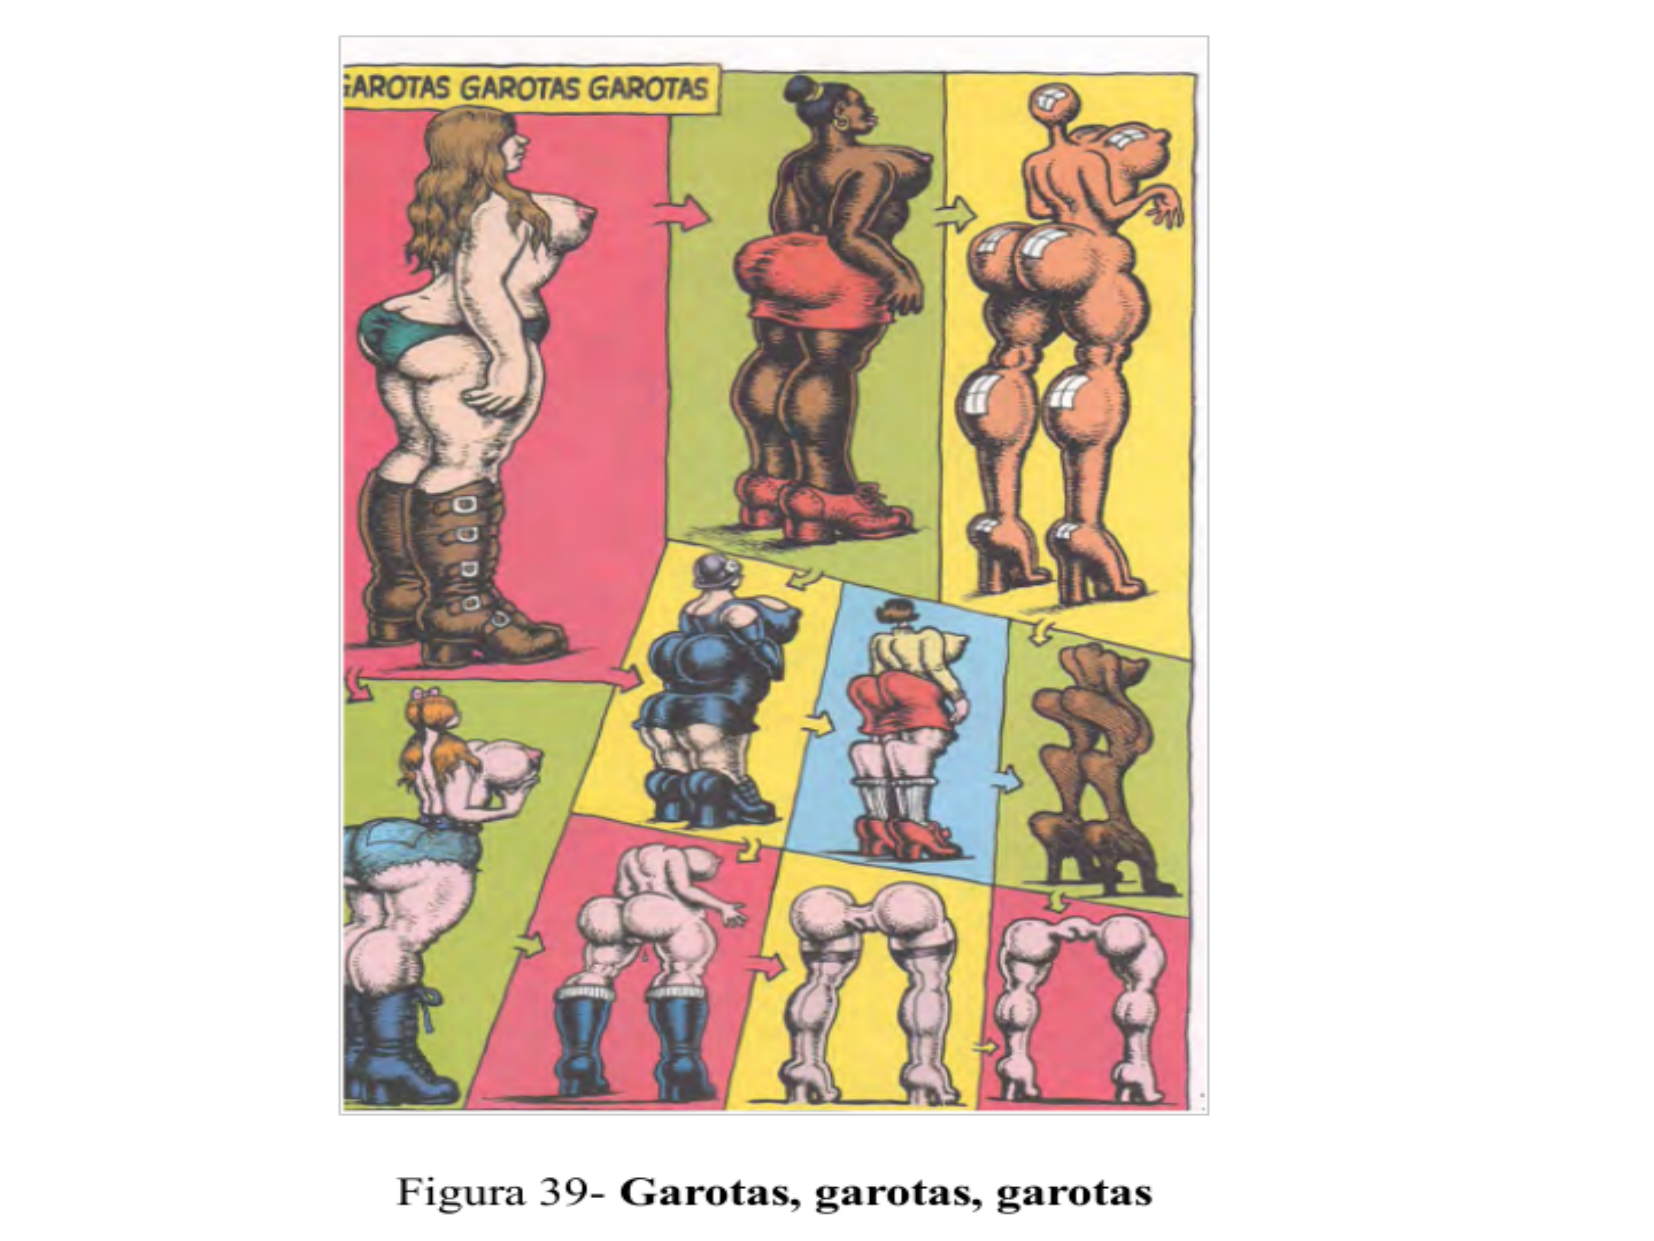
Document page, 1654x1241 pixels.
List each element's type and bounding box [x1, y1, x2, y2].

picture [330, 23, 1217, 1229]
